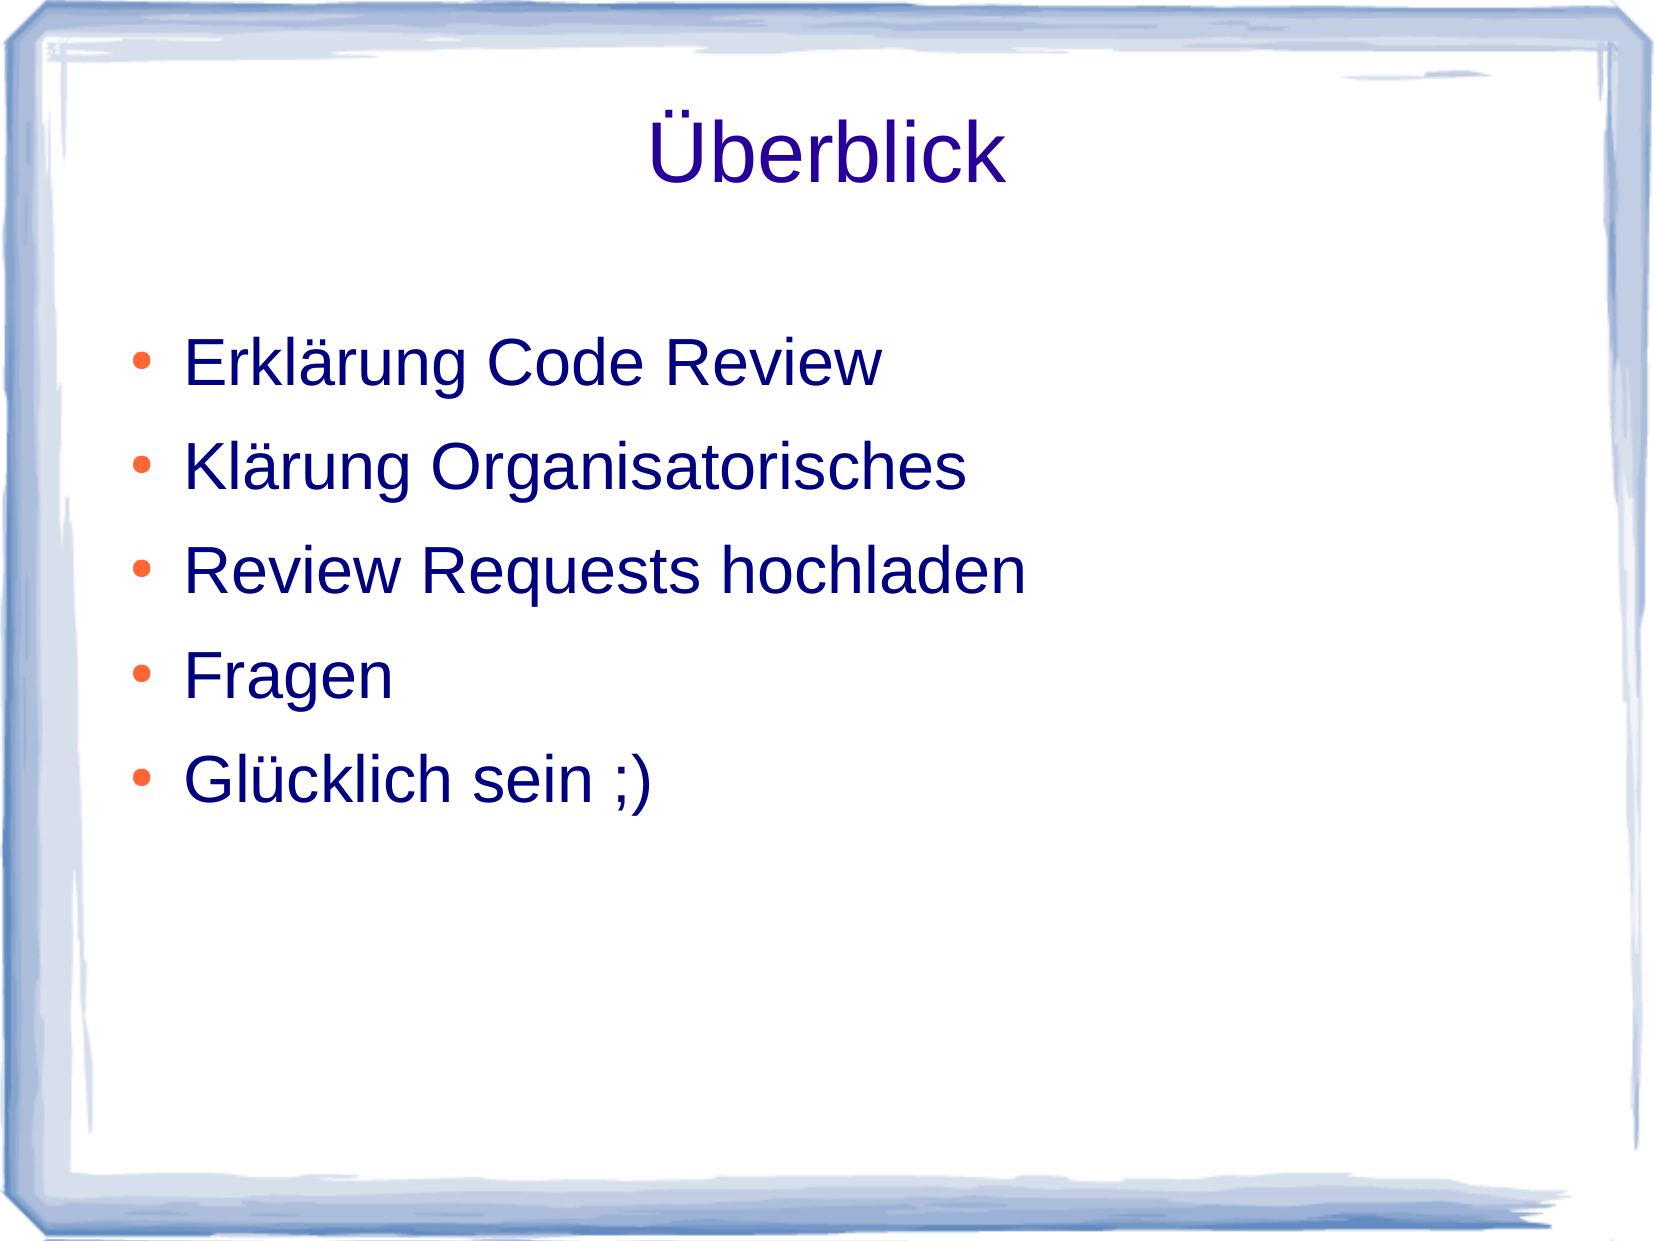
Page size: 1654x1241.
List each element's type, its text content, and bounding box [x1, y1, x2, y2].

picture [0, 0, 1654, 1241]
list Erklärung Code Review Klärung Organisatorisches Review Requests hochladen Fragen Glücklich sein ;) [112, 324, 1565, 1045]
title Überblick [82, 49, 1571, 257]
